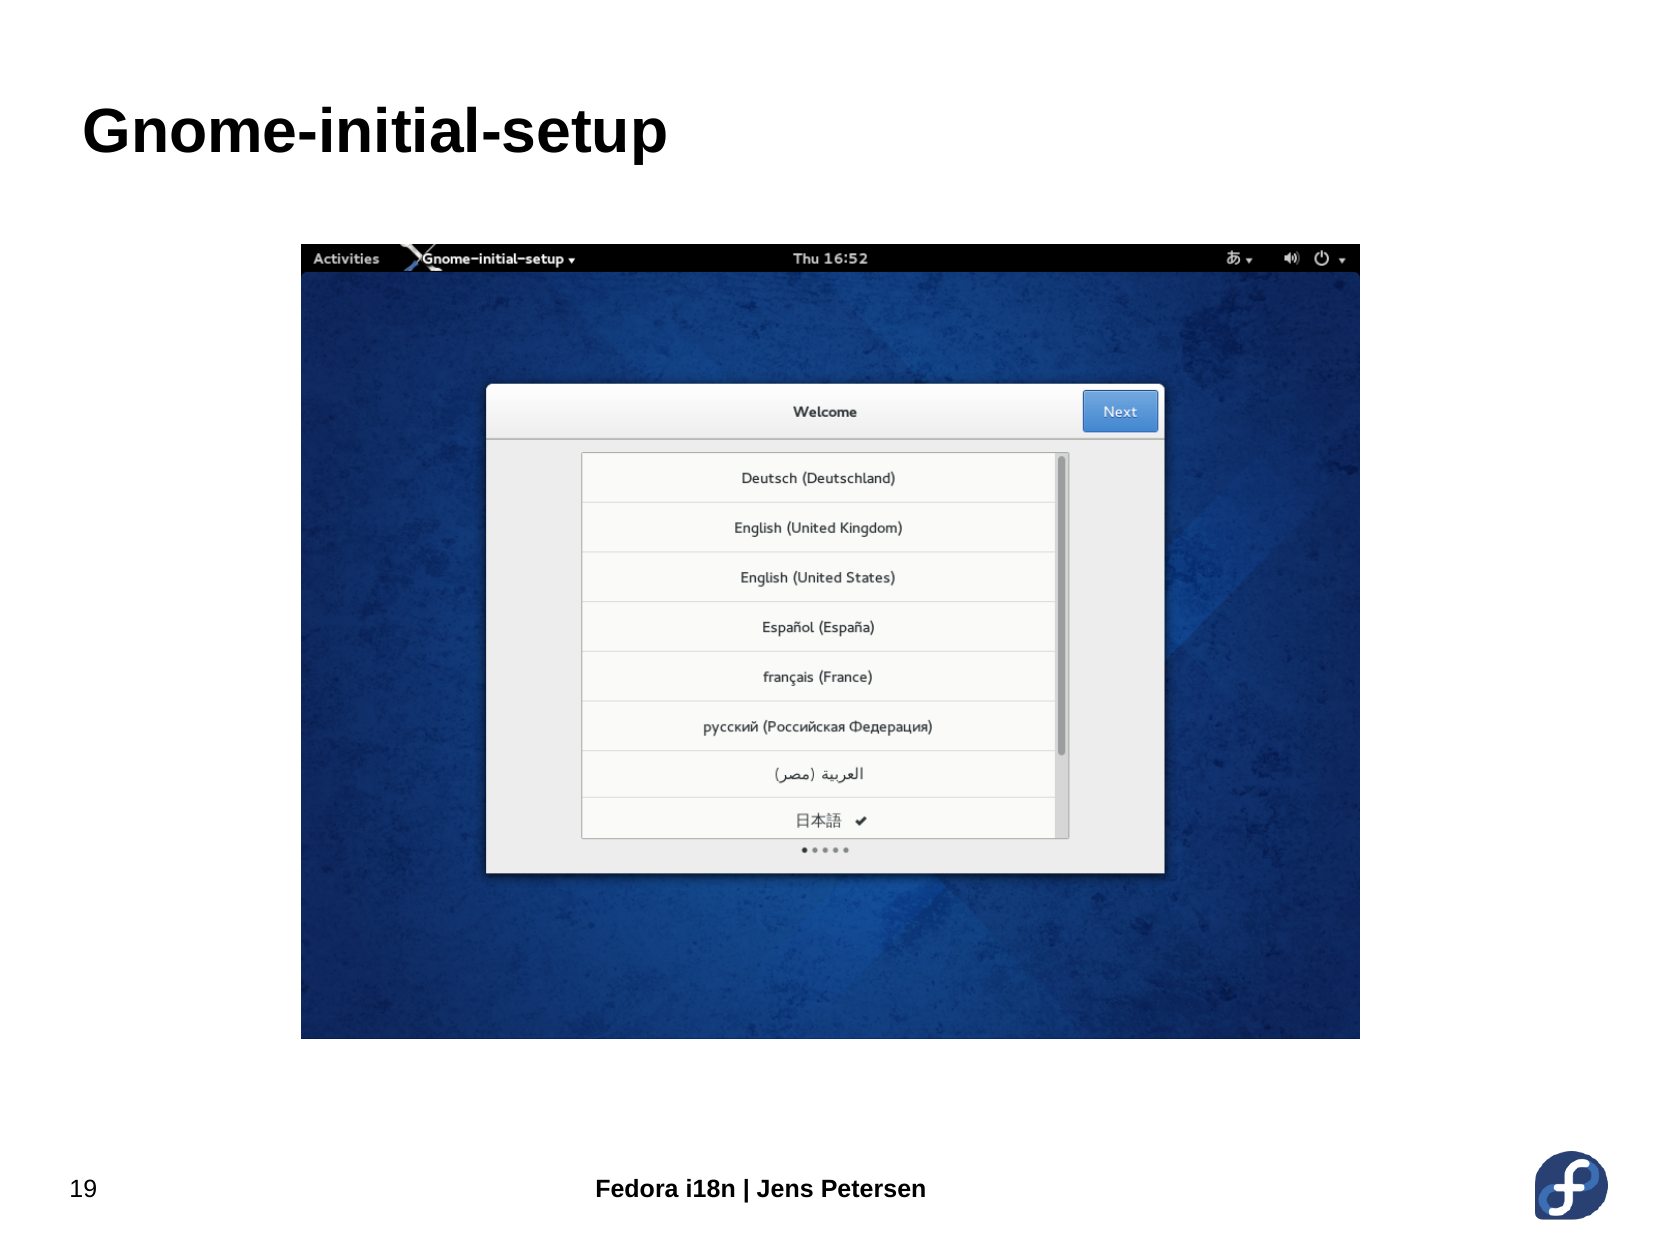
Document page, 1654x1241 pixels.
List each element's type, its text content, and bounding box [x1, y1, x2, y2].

title Gnome-initial-setup [82, 37, 1571, 226]
picture [1529, 1146, 1613, 1224]
picture [301, 244, 1360, 1039]
